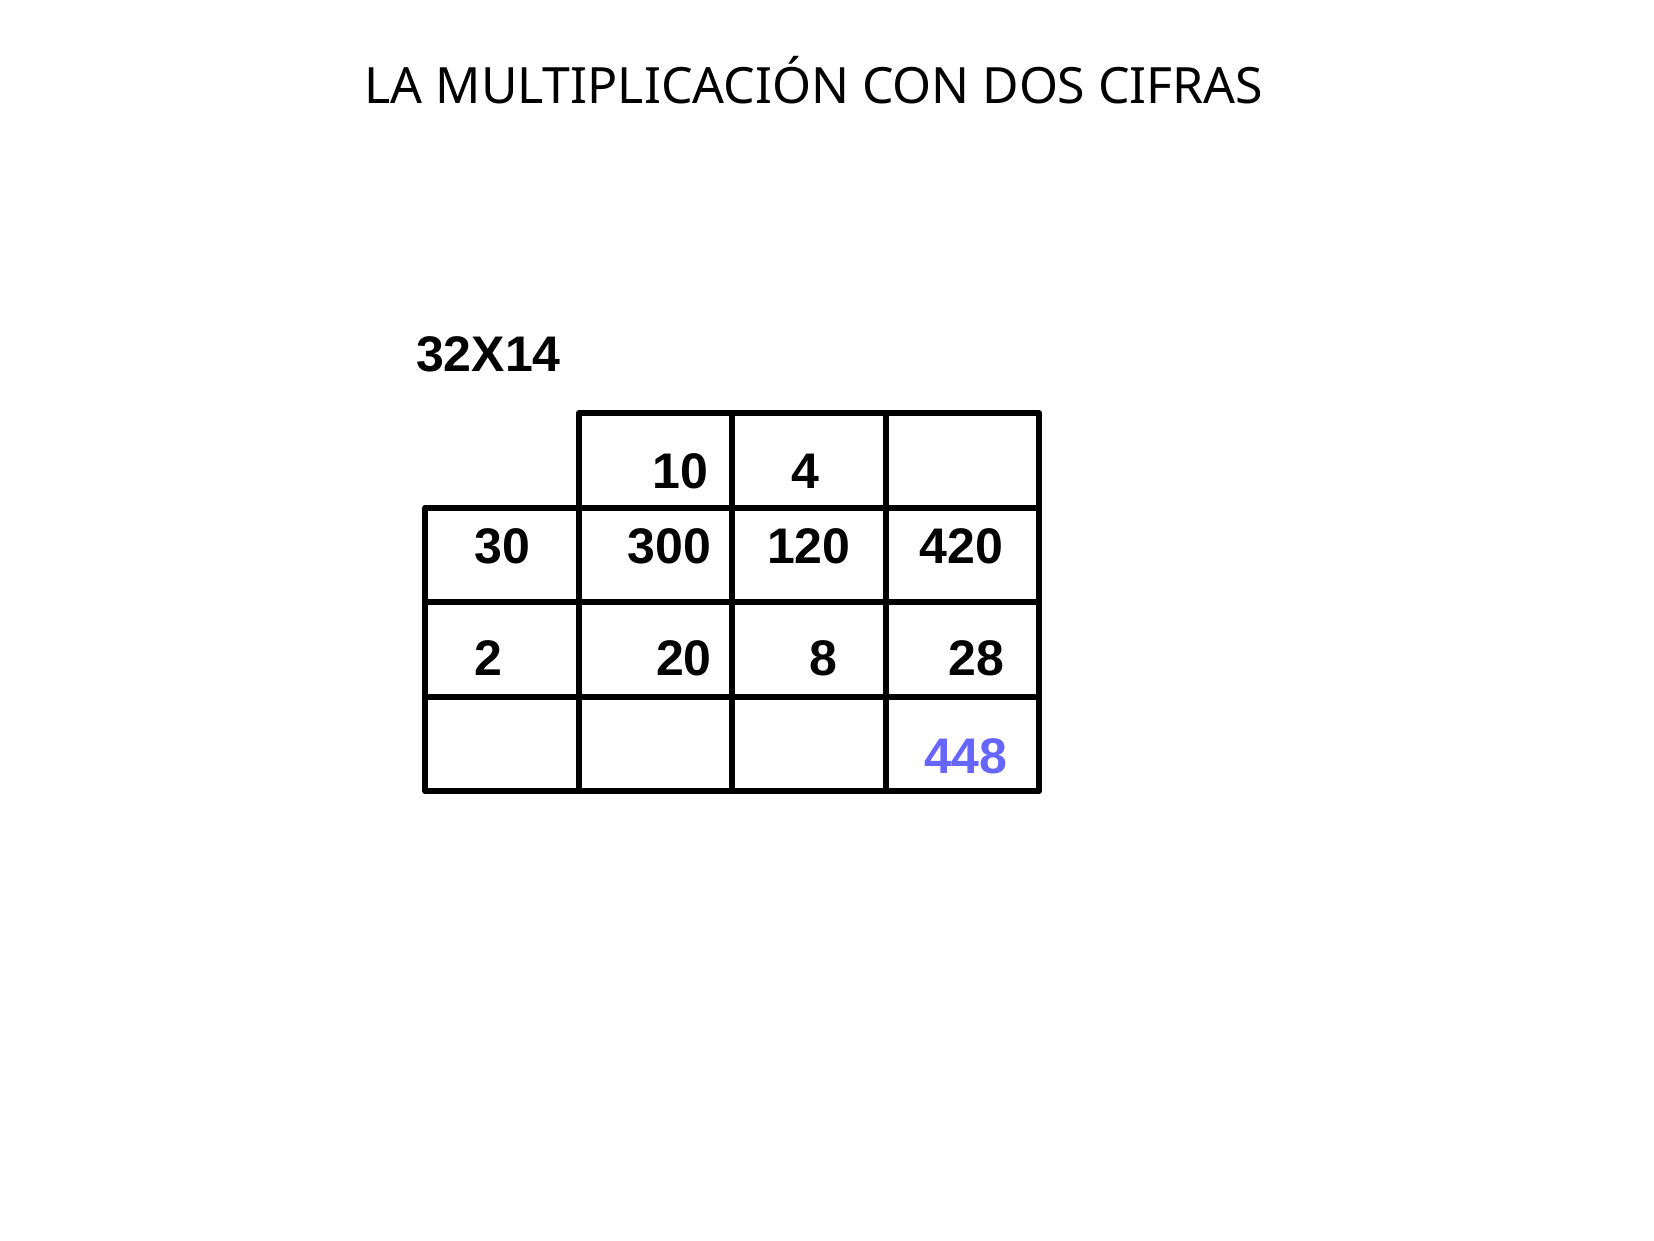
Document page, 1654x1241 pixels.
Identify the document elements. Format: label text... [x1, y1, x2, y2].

text_box 10 4 [637, 436, 835, 508]
text_box 30 300 120 420 2 20 8 28 [460, 511, 1021, 698]
text_box 32X14 [401, 318, 576, 391]
text_box LA MULTIPLICACIÓN CON DOS CIFRAS [350, 42, 1371, 178]
text_box 448 [909, 720, 1023, 793]
